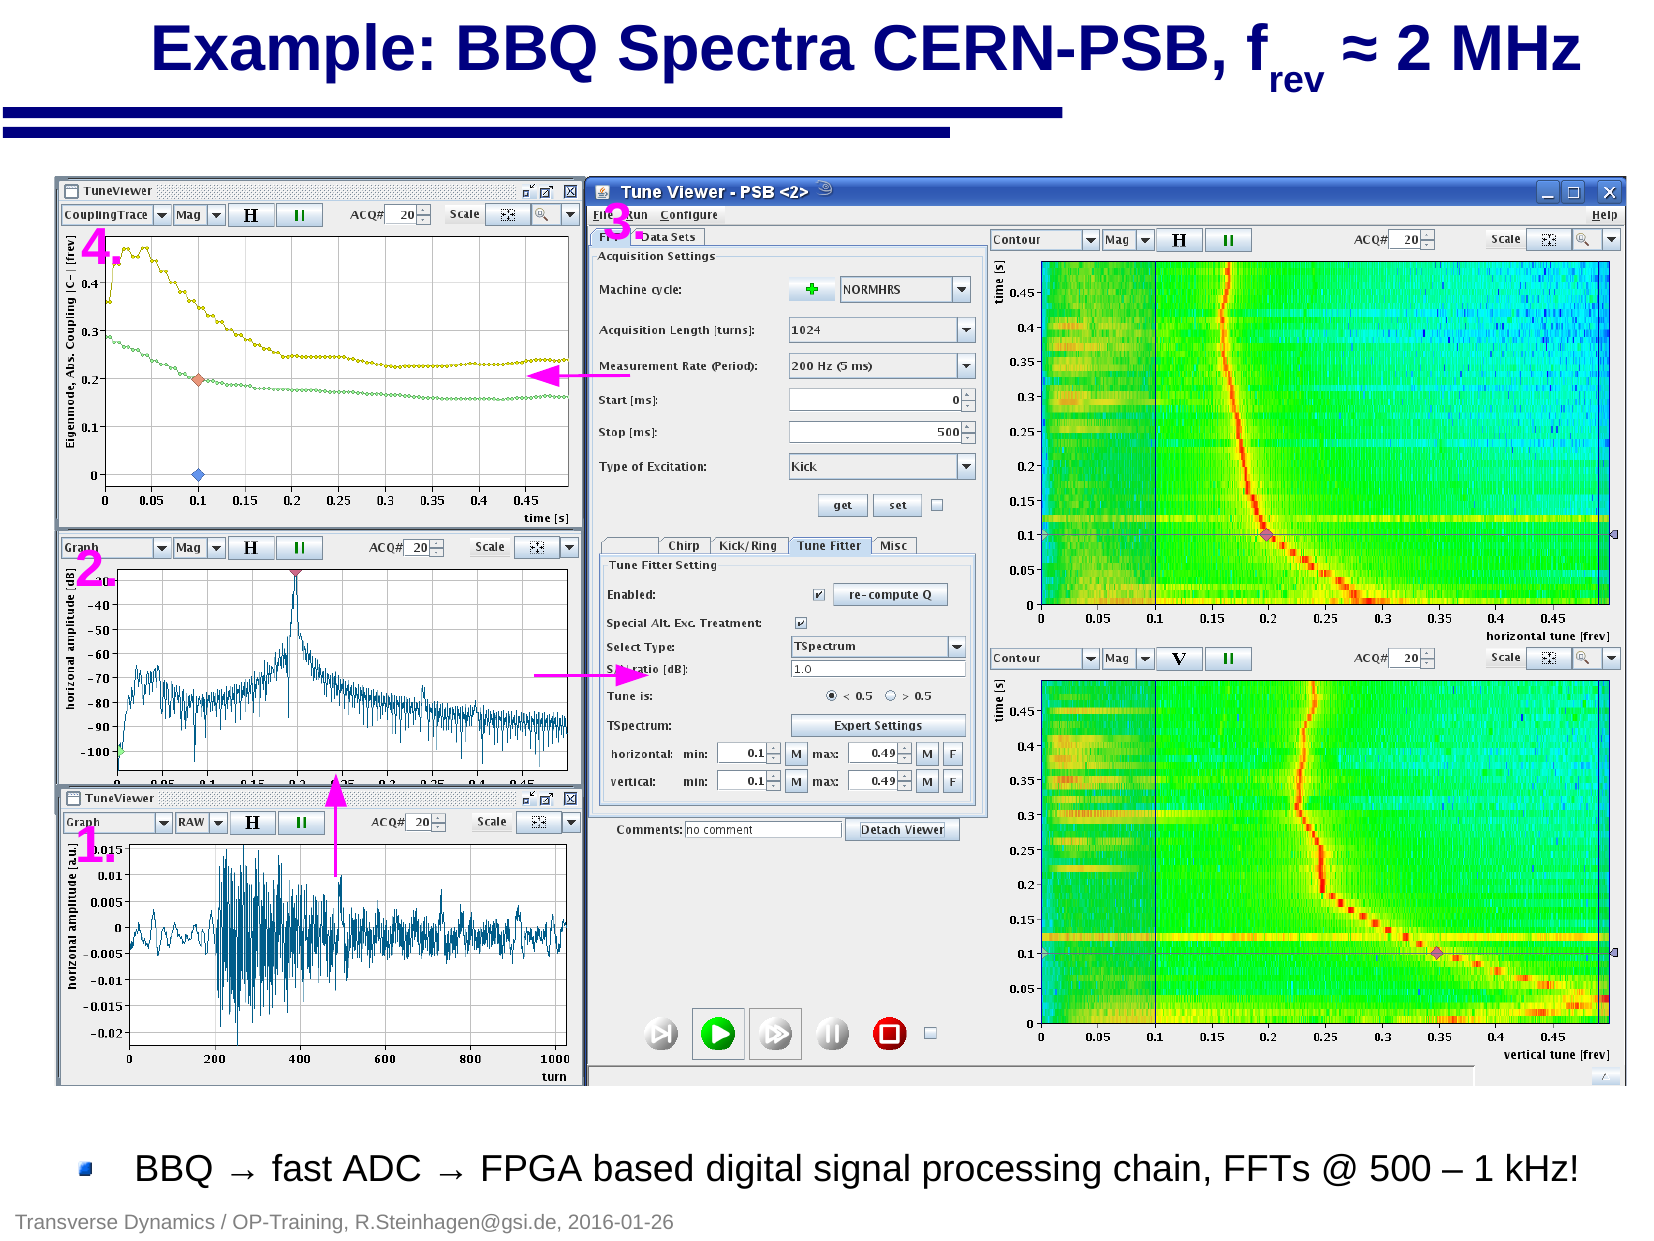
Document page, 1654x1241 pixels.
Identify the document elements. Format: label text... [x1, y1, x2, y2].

text_box 3. [588, 185, 663, 259]
title Example: BBQ Spectra CERN-PSB, frev ≈ 2 MHz [150, 7, 1622, 106]
list BBQ → fast ADC → FPGA based digital signal processing chain, FFTs @ 500 – 1 kHz! [78, 1146, 1583, 1203]
text_box 1. [60, 808, 135, 882]
text_box 2. [60, 532, 135, 607]
text_box 4. [66, 210, 141, 285]
picture [54, 176, 1627, 1086]
